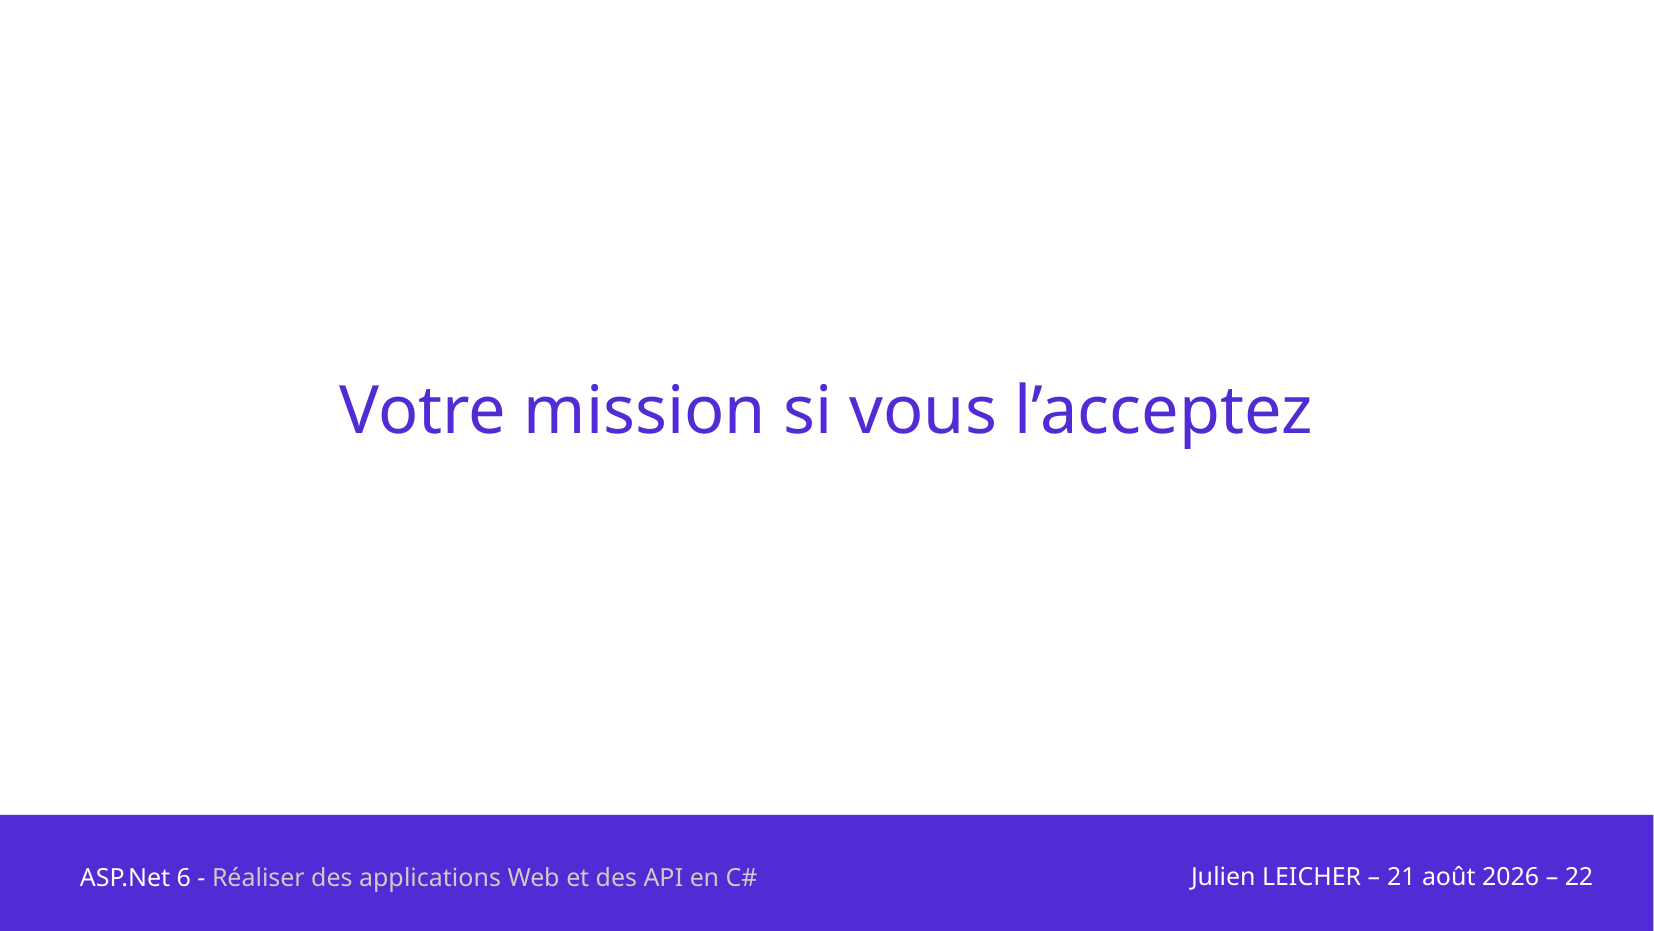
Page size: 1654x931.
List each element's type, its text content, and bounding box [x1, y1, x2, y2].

text_box ASP.Net 6 - Réaliser des applications Web et des API en C# [64, 852, 798, 898]
text_box Julien LEICHER – 28 févr. 2022 – <numéro> [0, 814, 1654, 931]
text_box Votre mission si vous l’acceptez [0, 0, 1654, 814]
